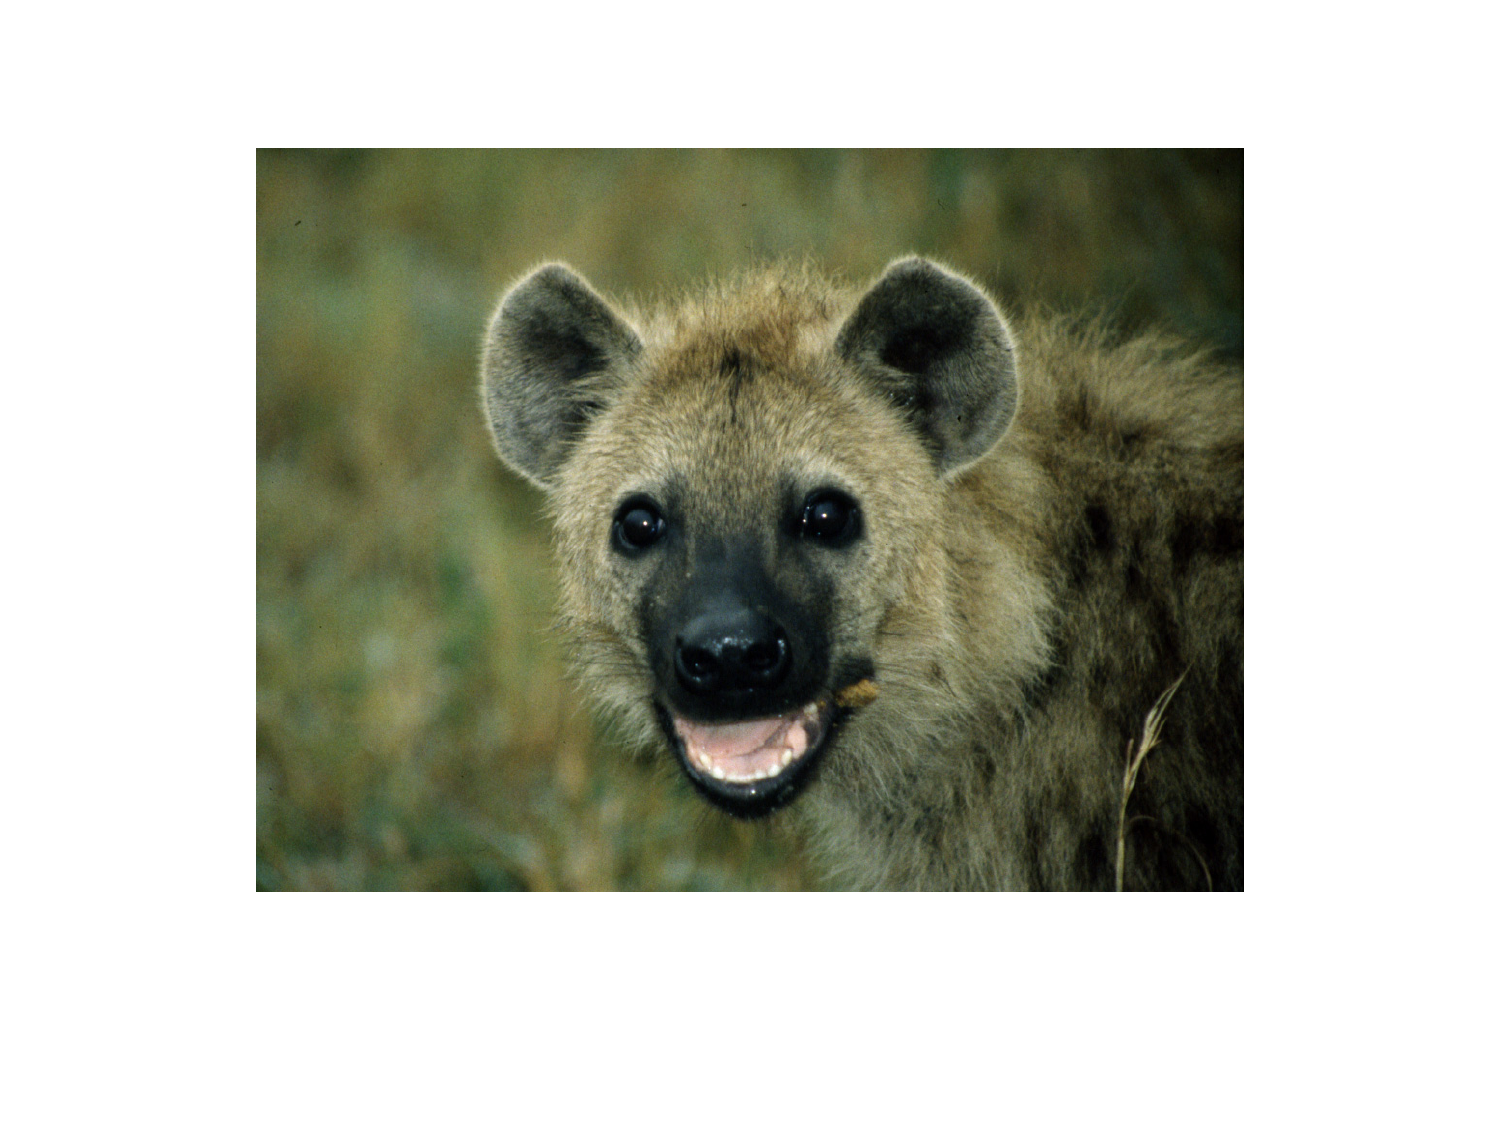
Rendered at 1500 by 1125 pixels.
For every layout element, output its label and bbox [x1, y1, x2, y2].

picture [256, 148, 1244, 892]
